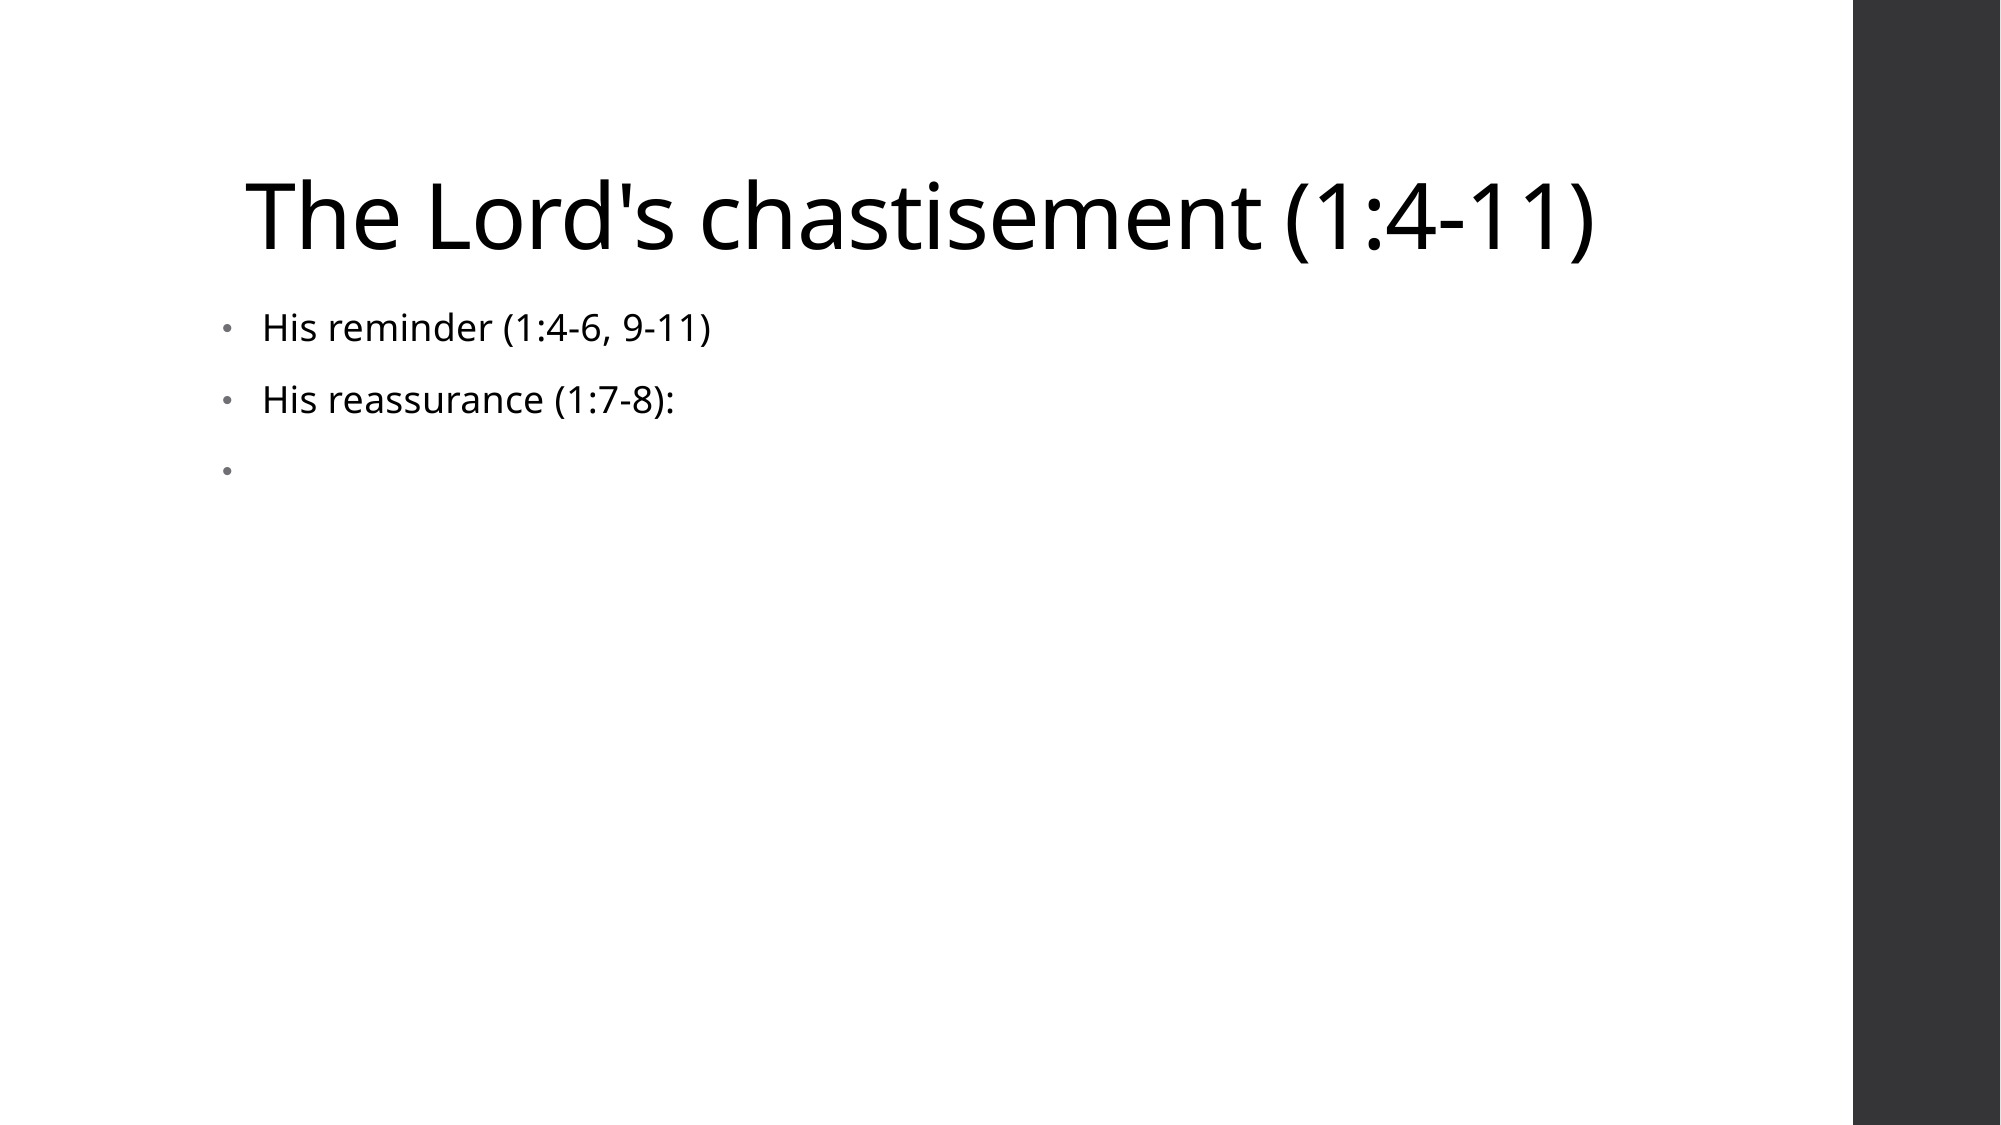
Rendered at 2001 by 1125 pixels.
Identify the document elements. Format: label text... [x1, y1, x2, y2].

title The Lord's chastisement (1:4-11) [206, 60, 1797, 278]
list His reminder (1:4-6, 9-11) His reassurance (1:7-8): [206, 299, 1617, 1014]
